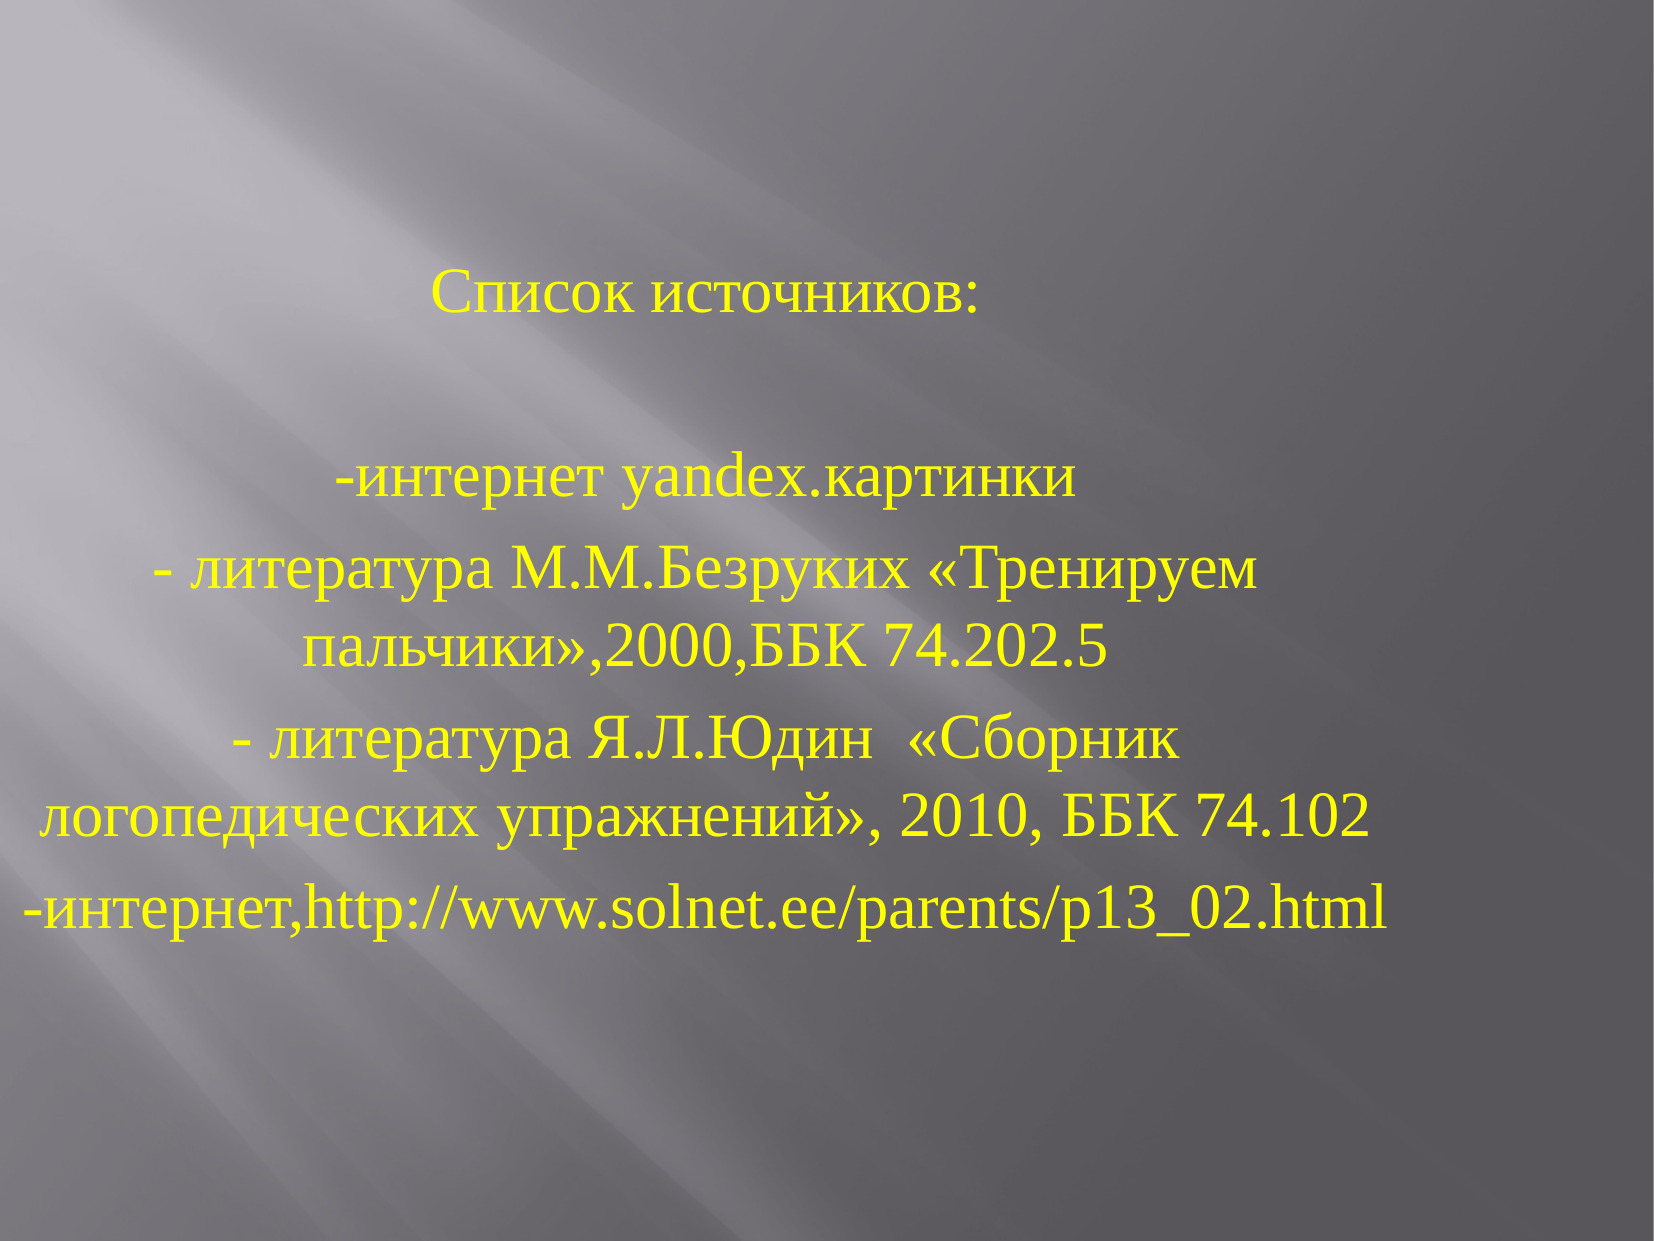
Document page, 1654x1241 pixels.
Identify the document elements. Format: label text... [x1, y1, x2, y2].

subtitle Список источников: -интернет yandex.картинки - литература М.М.Безруких «Тренируем пальчики»,2000,ББК 74.202.5 - литература Я.Л.Юдин «Сборник логопедических упражнений», 2010, ББК 74.102 -интернет,http://www.solnet.ee/parents/p13_02.html [0, 59, 1413, 1130]
